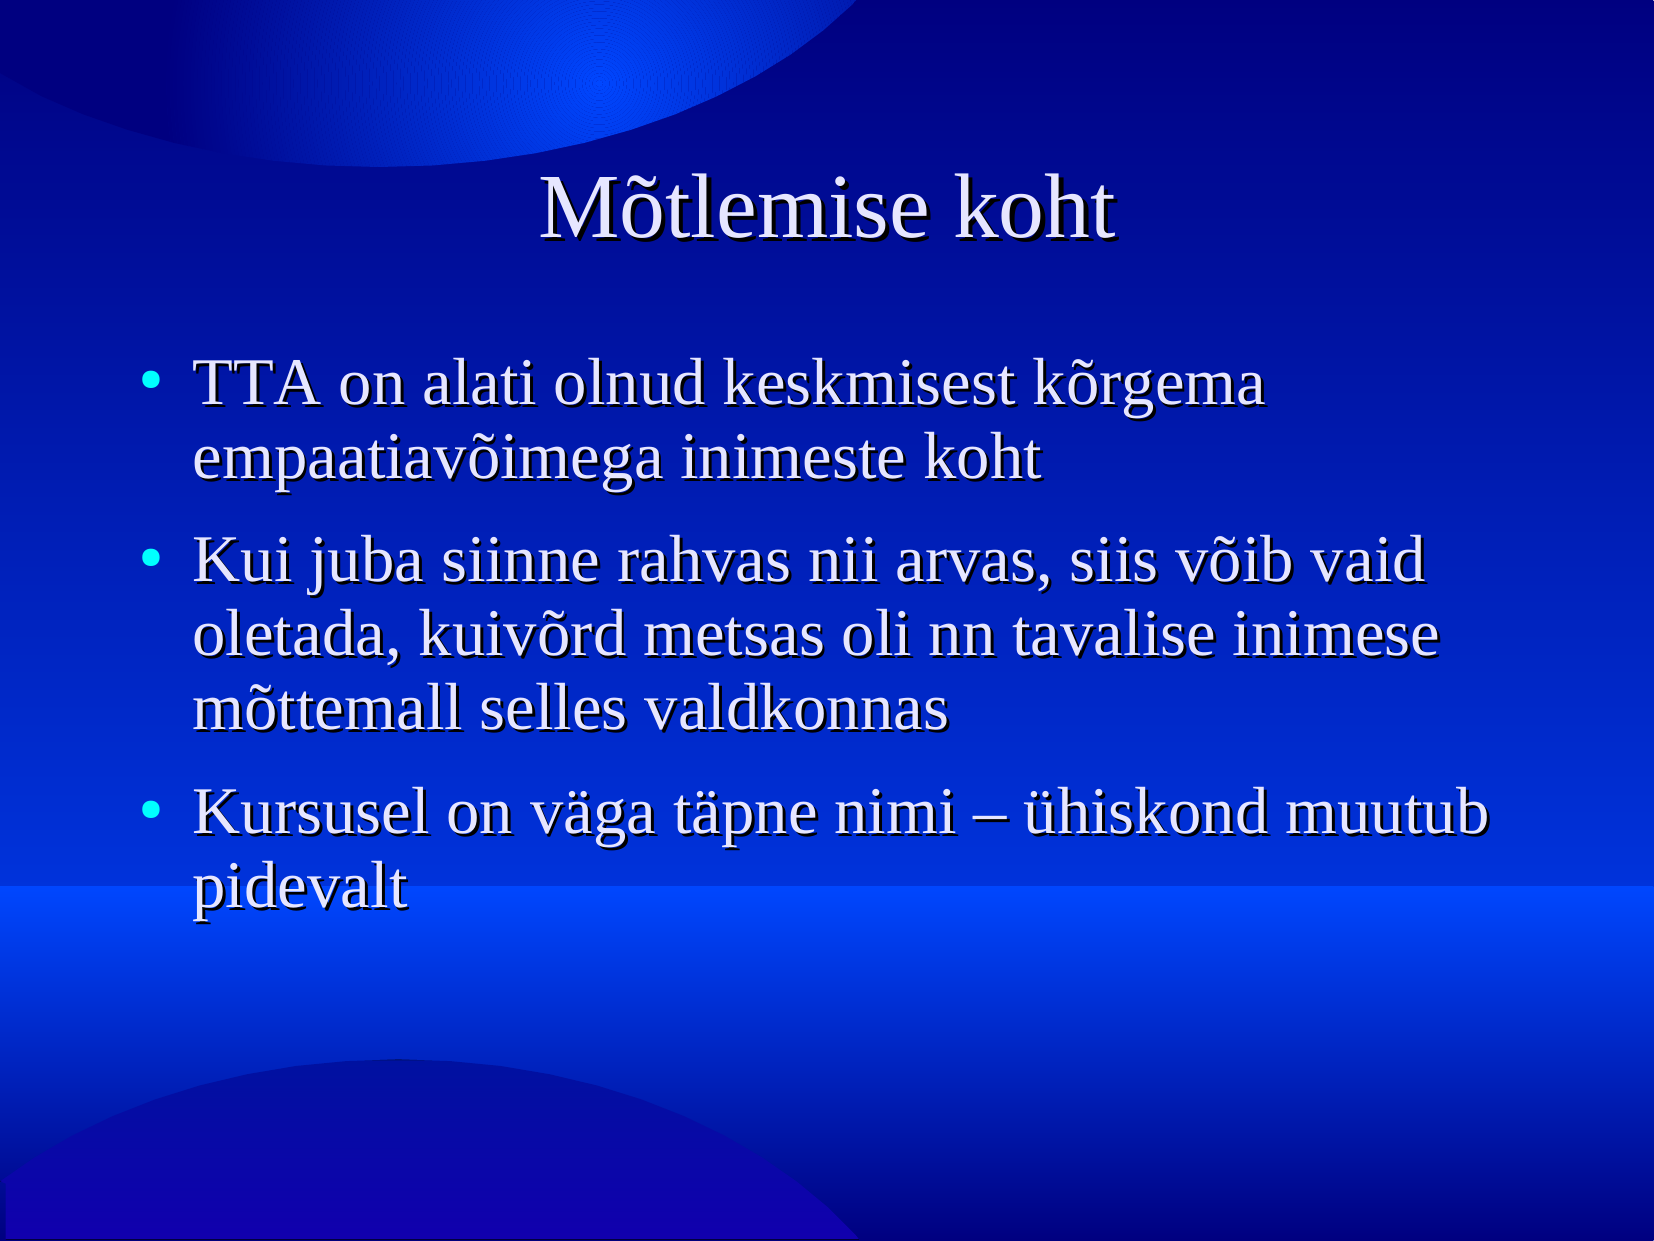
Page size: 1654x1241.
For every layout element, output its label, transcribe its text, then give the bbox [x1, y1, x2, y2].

list TTA on alati olnud keskmisest kõrgema empaatiavõimega inimeste koht Kui juba siinne rahvas nii arvas, siis võib vaid oletada, kuivõrd metsas oli nn tavalise inimese mõttemall selles valdkonnas Kursusel on väga täpne nimi – ühiskond muutub pidevalt [121, 344, 1534, 1149]
title Mõtlemise koht [121, 110, 1534, 303]
